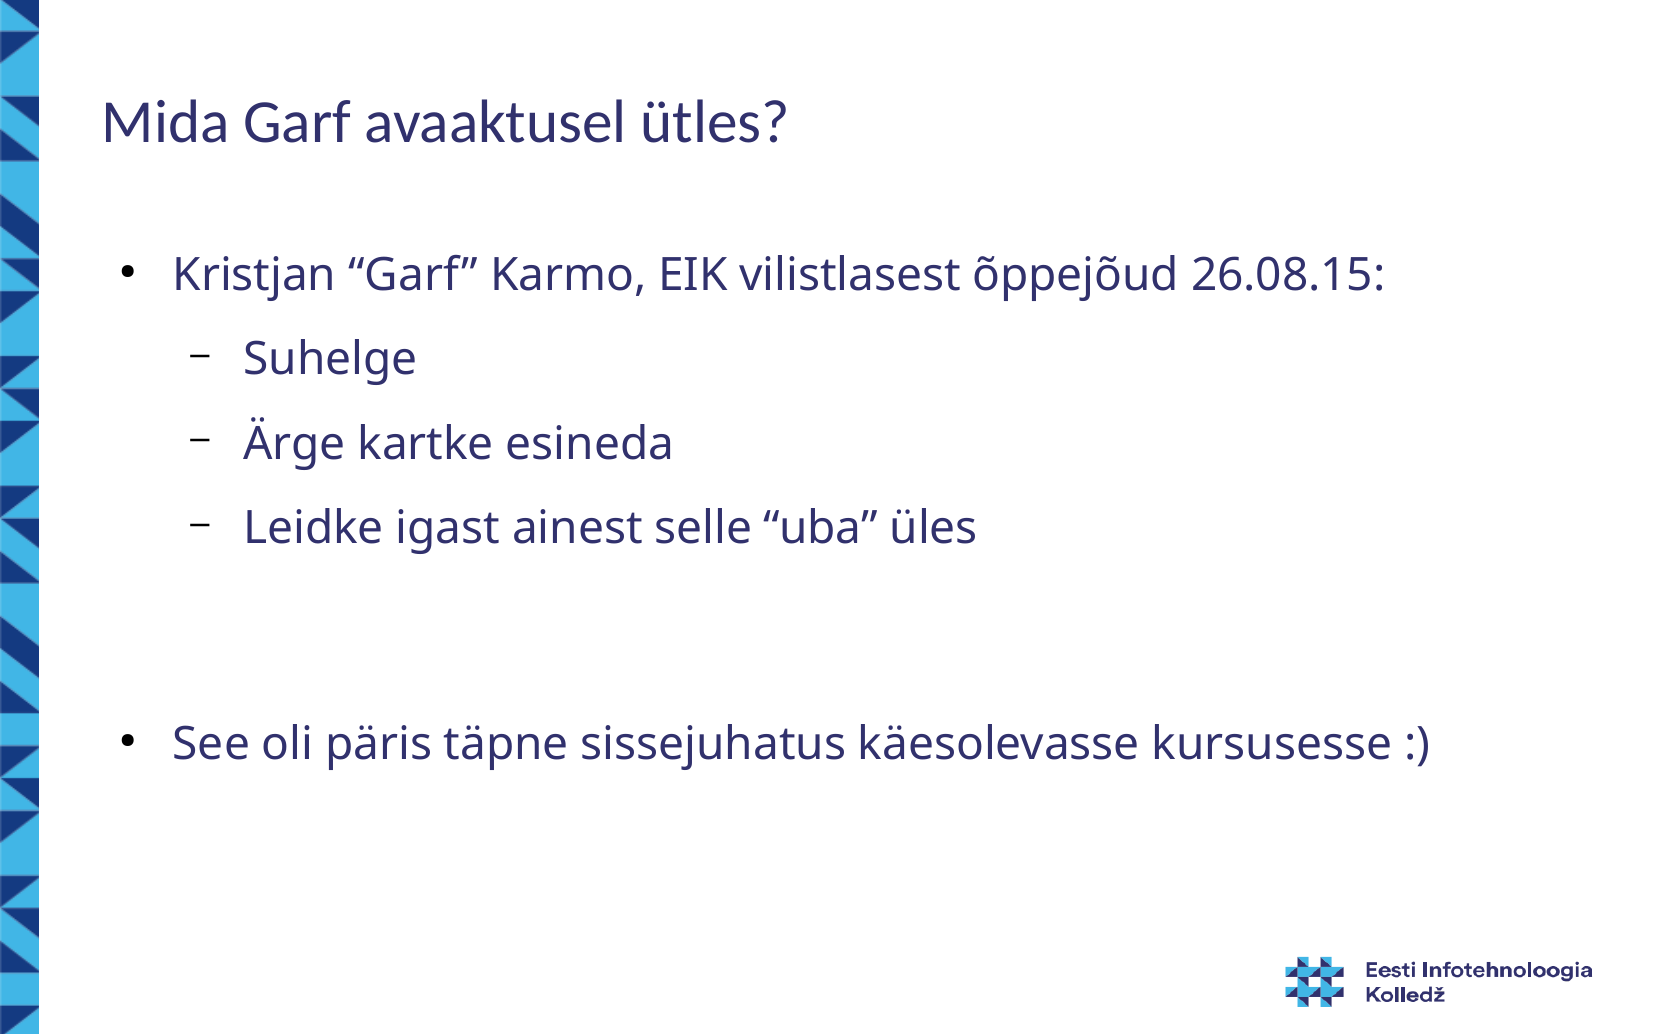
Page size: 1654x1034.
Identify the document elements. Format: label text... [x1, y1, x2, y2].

title Mida Garf avaaktusel ütles? [101, 41, 1224, 214]
list Kristjan “Garf” Karmo, EIK vilistlasest õppejõud 26.08.15: Suhelge Ärge kartke esineda Leidke igast ainest selle “uba” üles See oli päris täpne sissejuhatus käesolevasse kursusesse :) [101, 241, 1591, 924]
